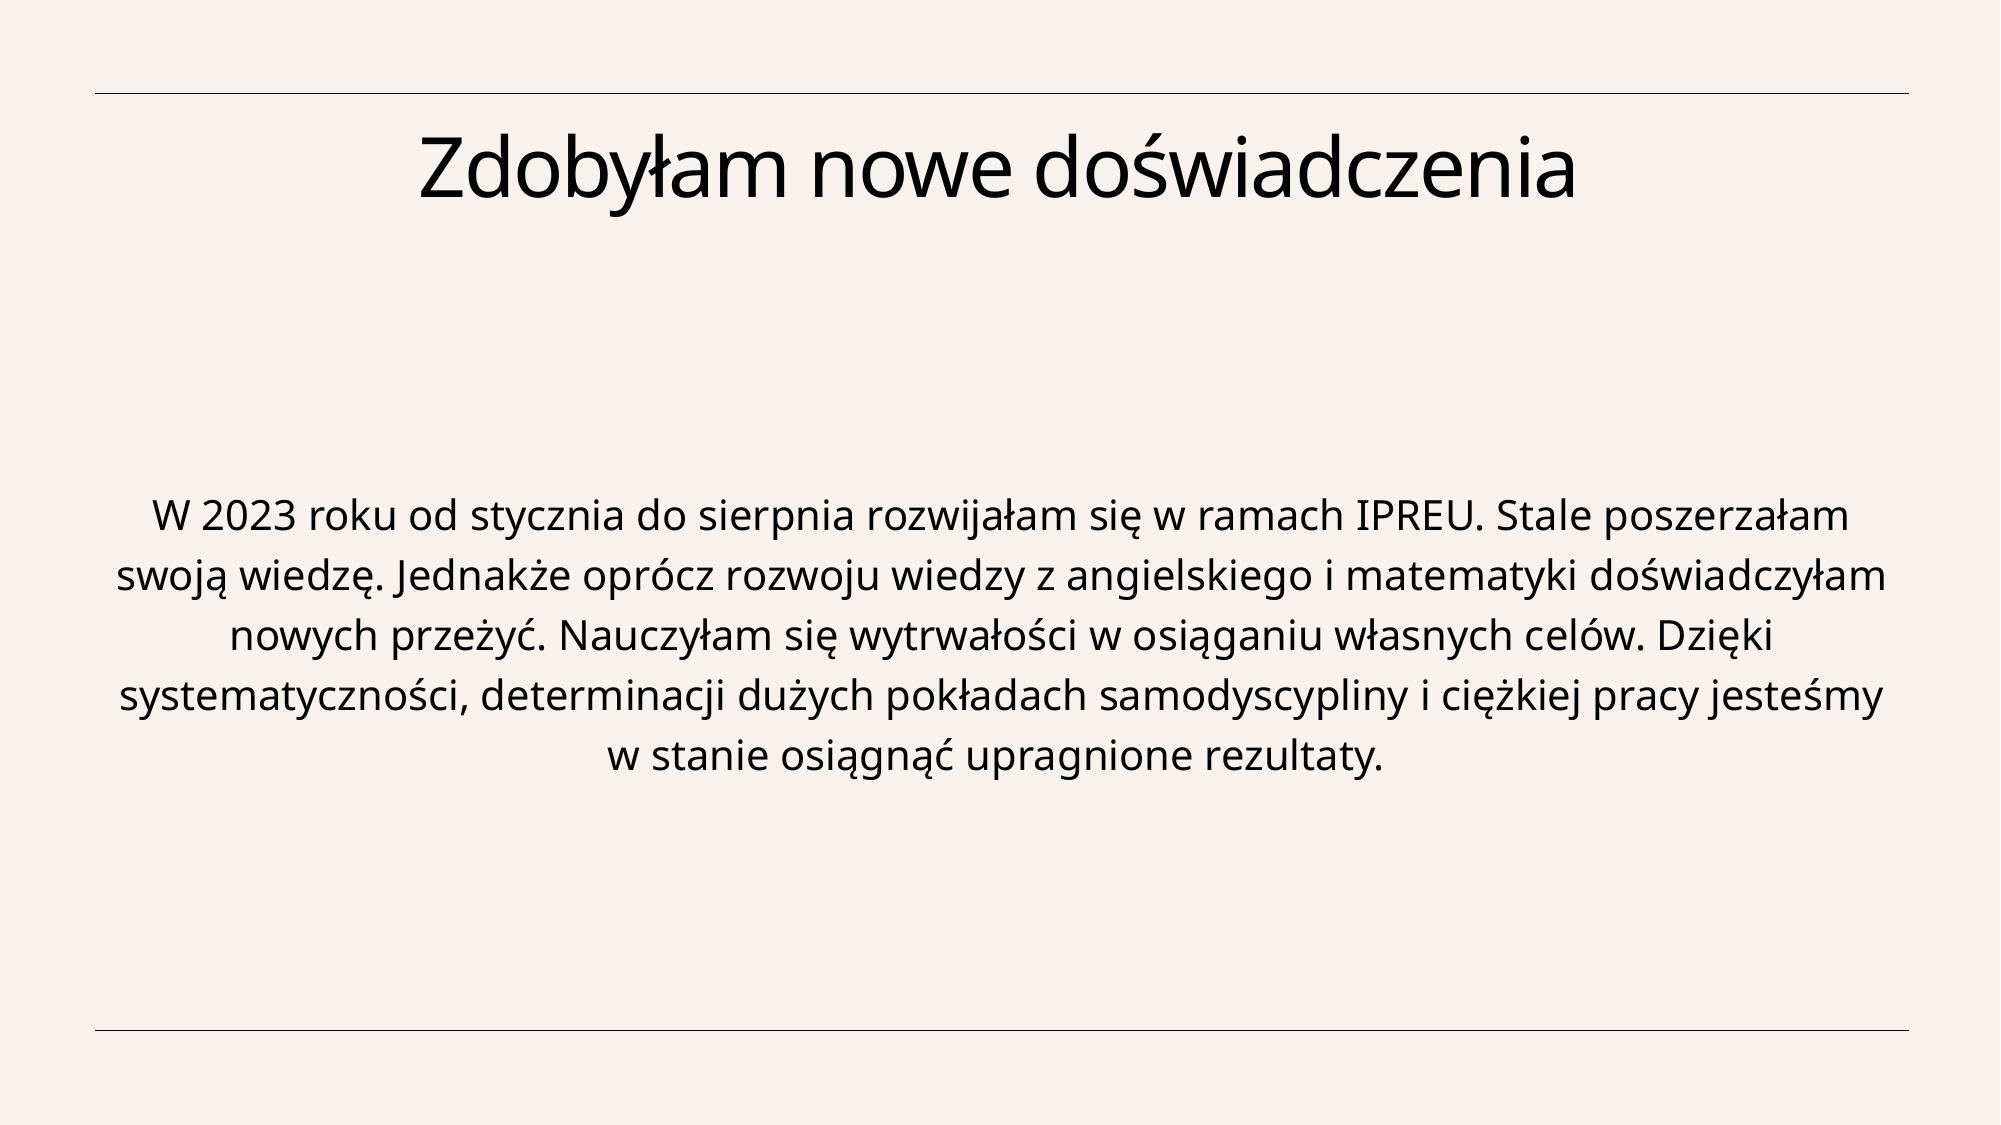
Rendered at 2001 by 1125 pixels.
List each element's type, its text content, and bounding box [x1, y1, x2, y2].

title Zdobyłam nowe doświadczenia [93, 117, 1907, 309]
list W 2023 roku od stycznia do sierpnia rozwijałam się w ramach IPREU. Stale poszerzałam swoją wiedzę. Jednakże oprócz rozwoju wiedzy z angielskiego i matematyki doświadczyłam nowych przeżyć. Nauczyłam się wytrwałości w osiąganiu własnych celów. Dzięki systematyczności, determinacji dużych pokładach samodyscypliny i ciężkiej pracy jesteśmy w stanie osiągnąć upragnione rezultaty. [94, 308, 1909, 950]
